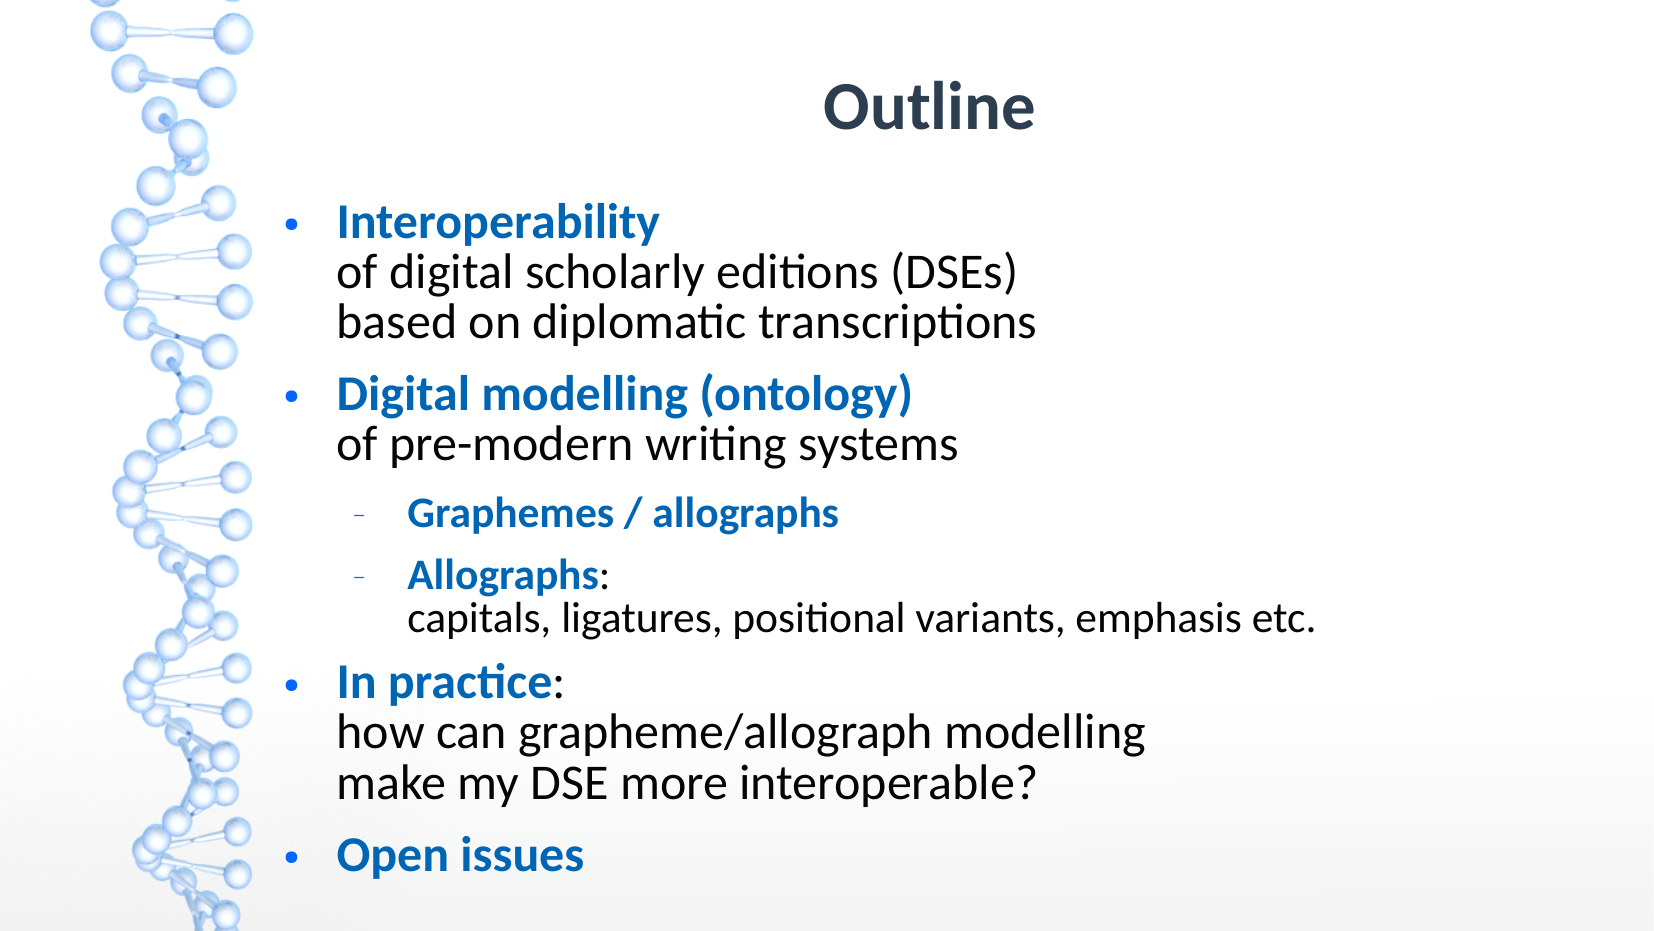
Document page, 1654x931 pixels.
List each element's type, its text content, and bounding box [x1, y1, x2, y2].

title Outline [265, 35, 1595, 189]
picture [0, 0, 1654, 931]
list Interoperability of digital scholarly editions (DSEs) based on diplomatic transcriptions Digital modelling (ontology) of pre-modern writing systems Graphemes / allographs Allographs: capitals, ligatures, positional variants, emphasis etc. In practice: how can grapheme/allograph modelling make my DSE more interoperable? Open issues [265, 200, 1595, 907]
